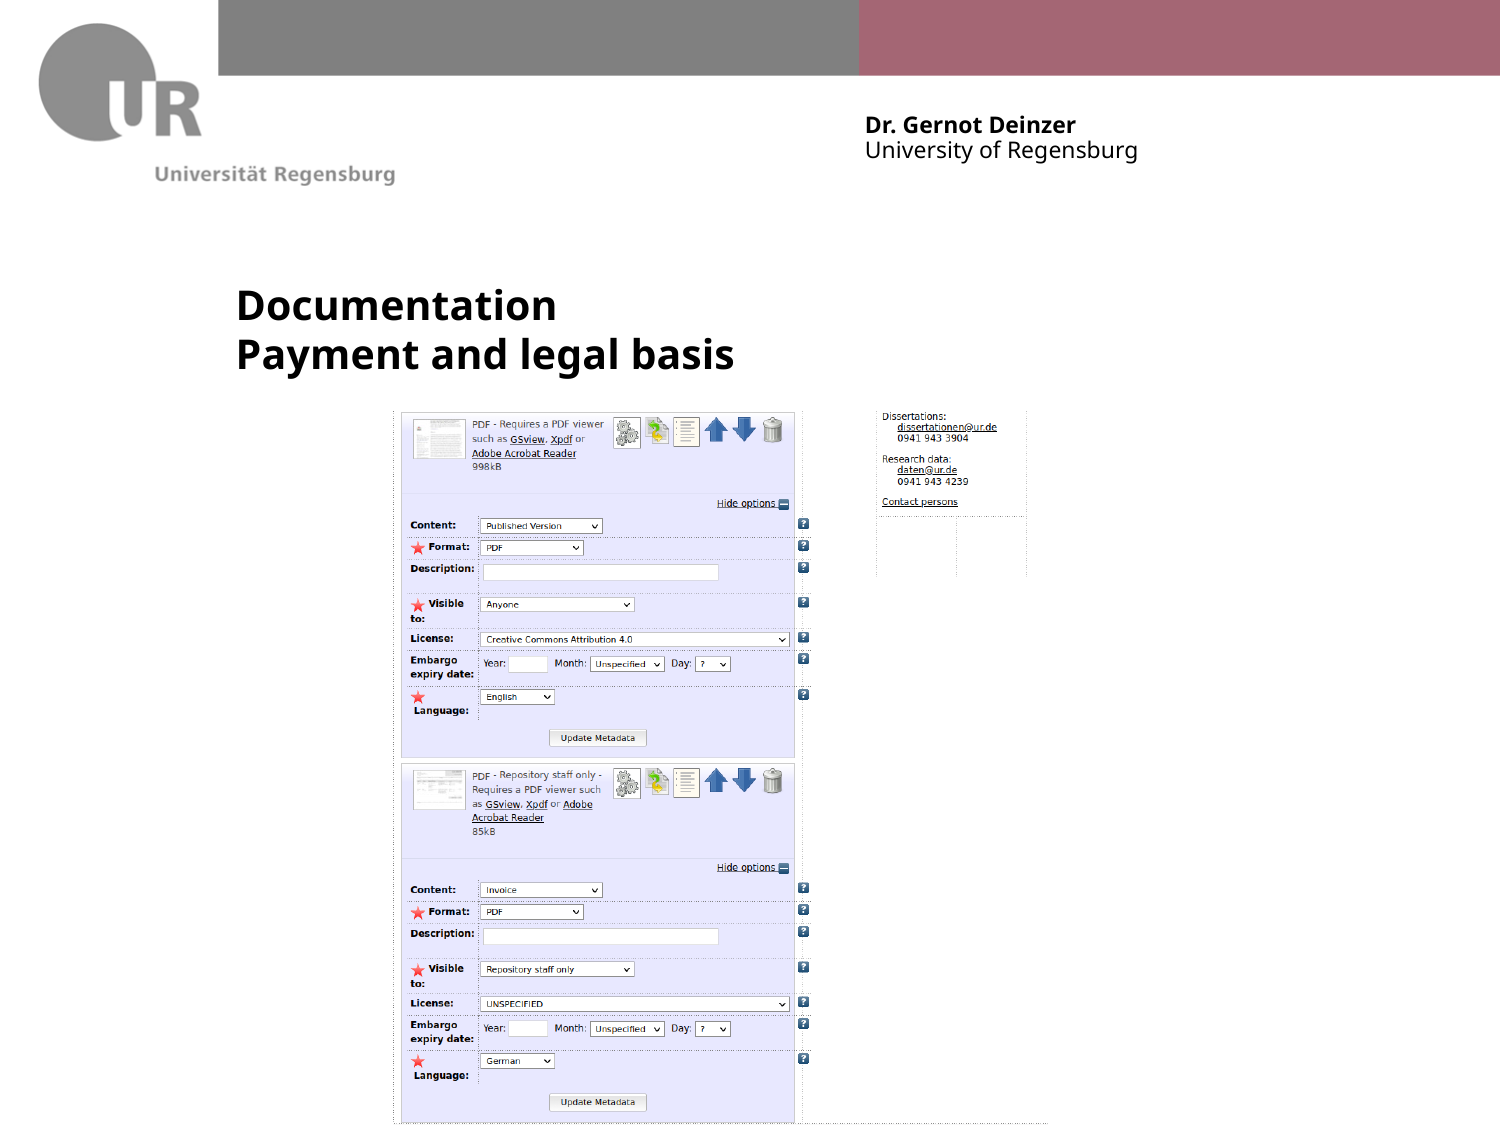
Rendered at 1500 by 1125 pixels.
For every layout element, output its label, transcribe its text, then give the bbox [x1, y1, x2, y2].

picture [17, 18, 419, 209]
title Documentation Payment and legal basis [220, 271, 1400, 386]
picture [393, 410, 1048, 1125]
